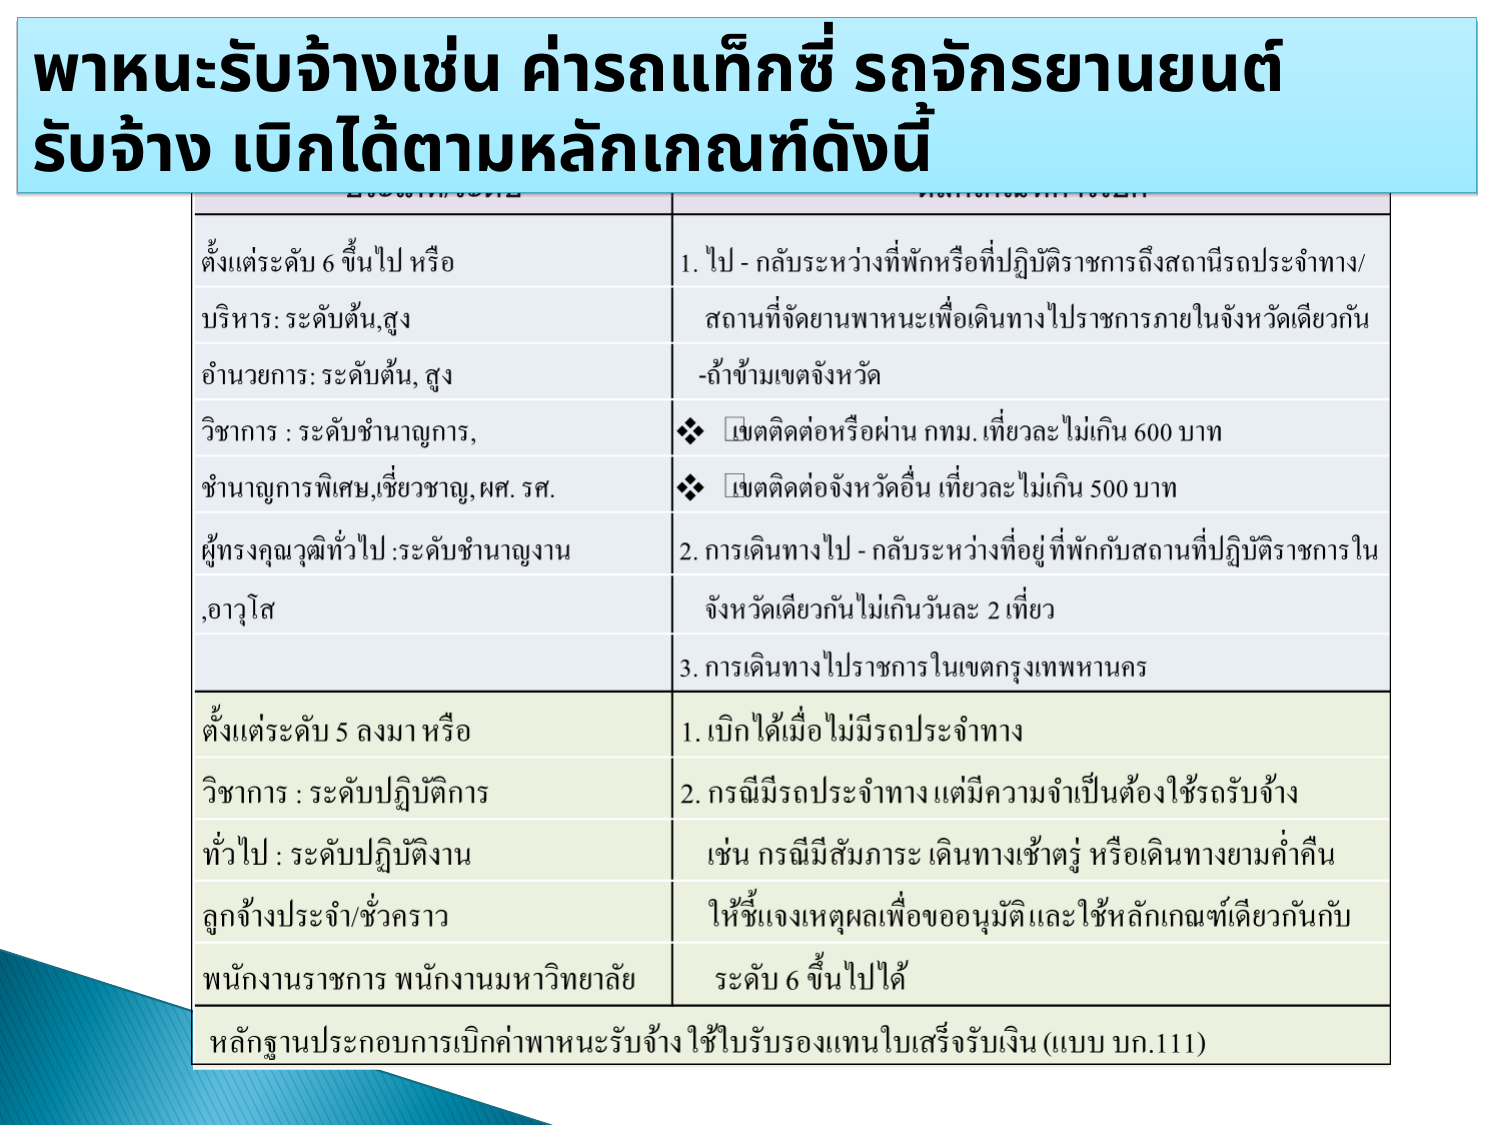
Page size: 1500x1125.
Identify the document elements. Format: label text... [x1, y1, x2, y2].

picture [191, 197, 1392, 1094]
text_box พาหนะรับจ้างเช่น ค่ารถแท็กซี่ รถจักรยานยนต์รับจ้าง เบิกได้ตามหลักเกณฑ์ดังนี้ [17, 17, 1477, 114]
